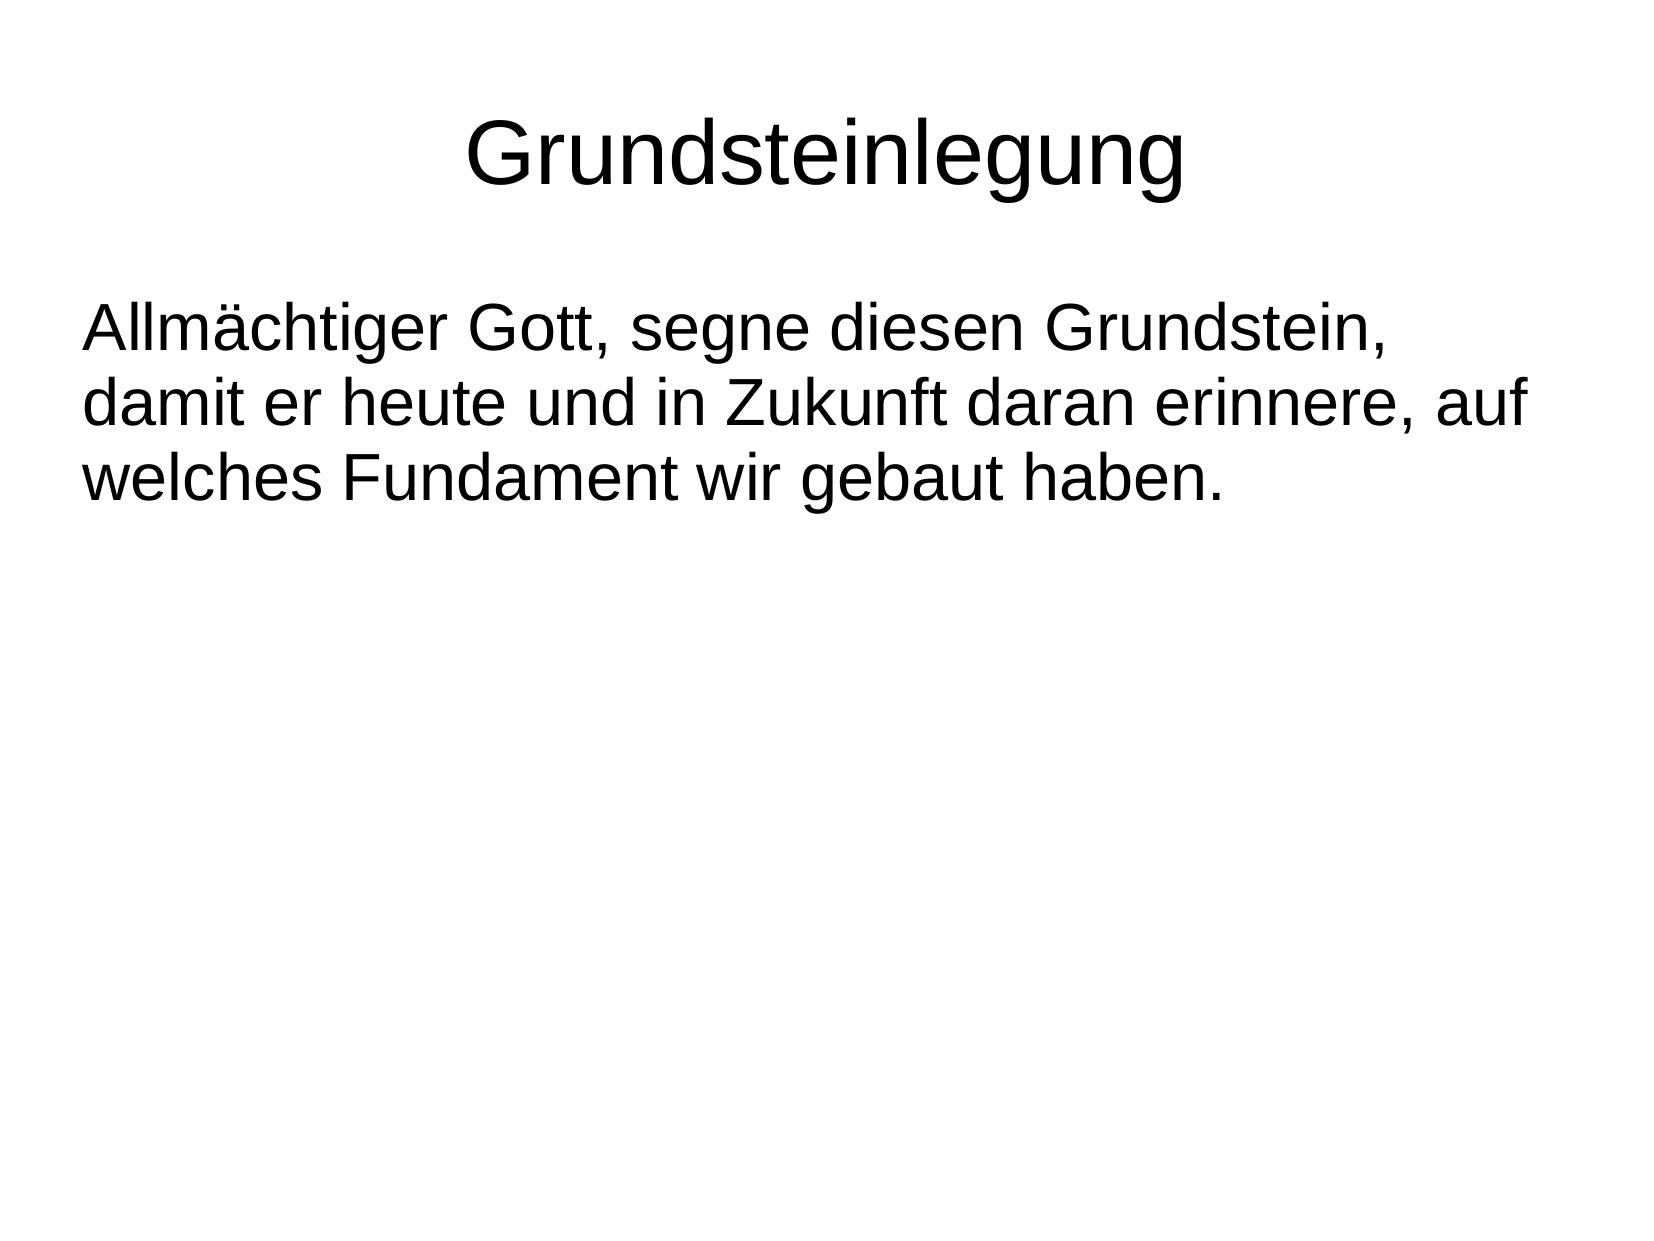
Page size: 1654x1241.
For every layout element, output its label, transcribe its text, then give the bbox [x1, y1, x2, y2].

list Allmächtiger Gott, segne diesen Grundstein, damit er heute und in Zukunft daran erinnere, auf welches Fundament wir gebaut haben. [82, 290, 1571, 1010]
title Grundsteinlegung [82, 49, 1571, 257]
